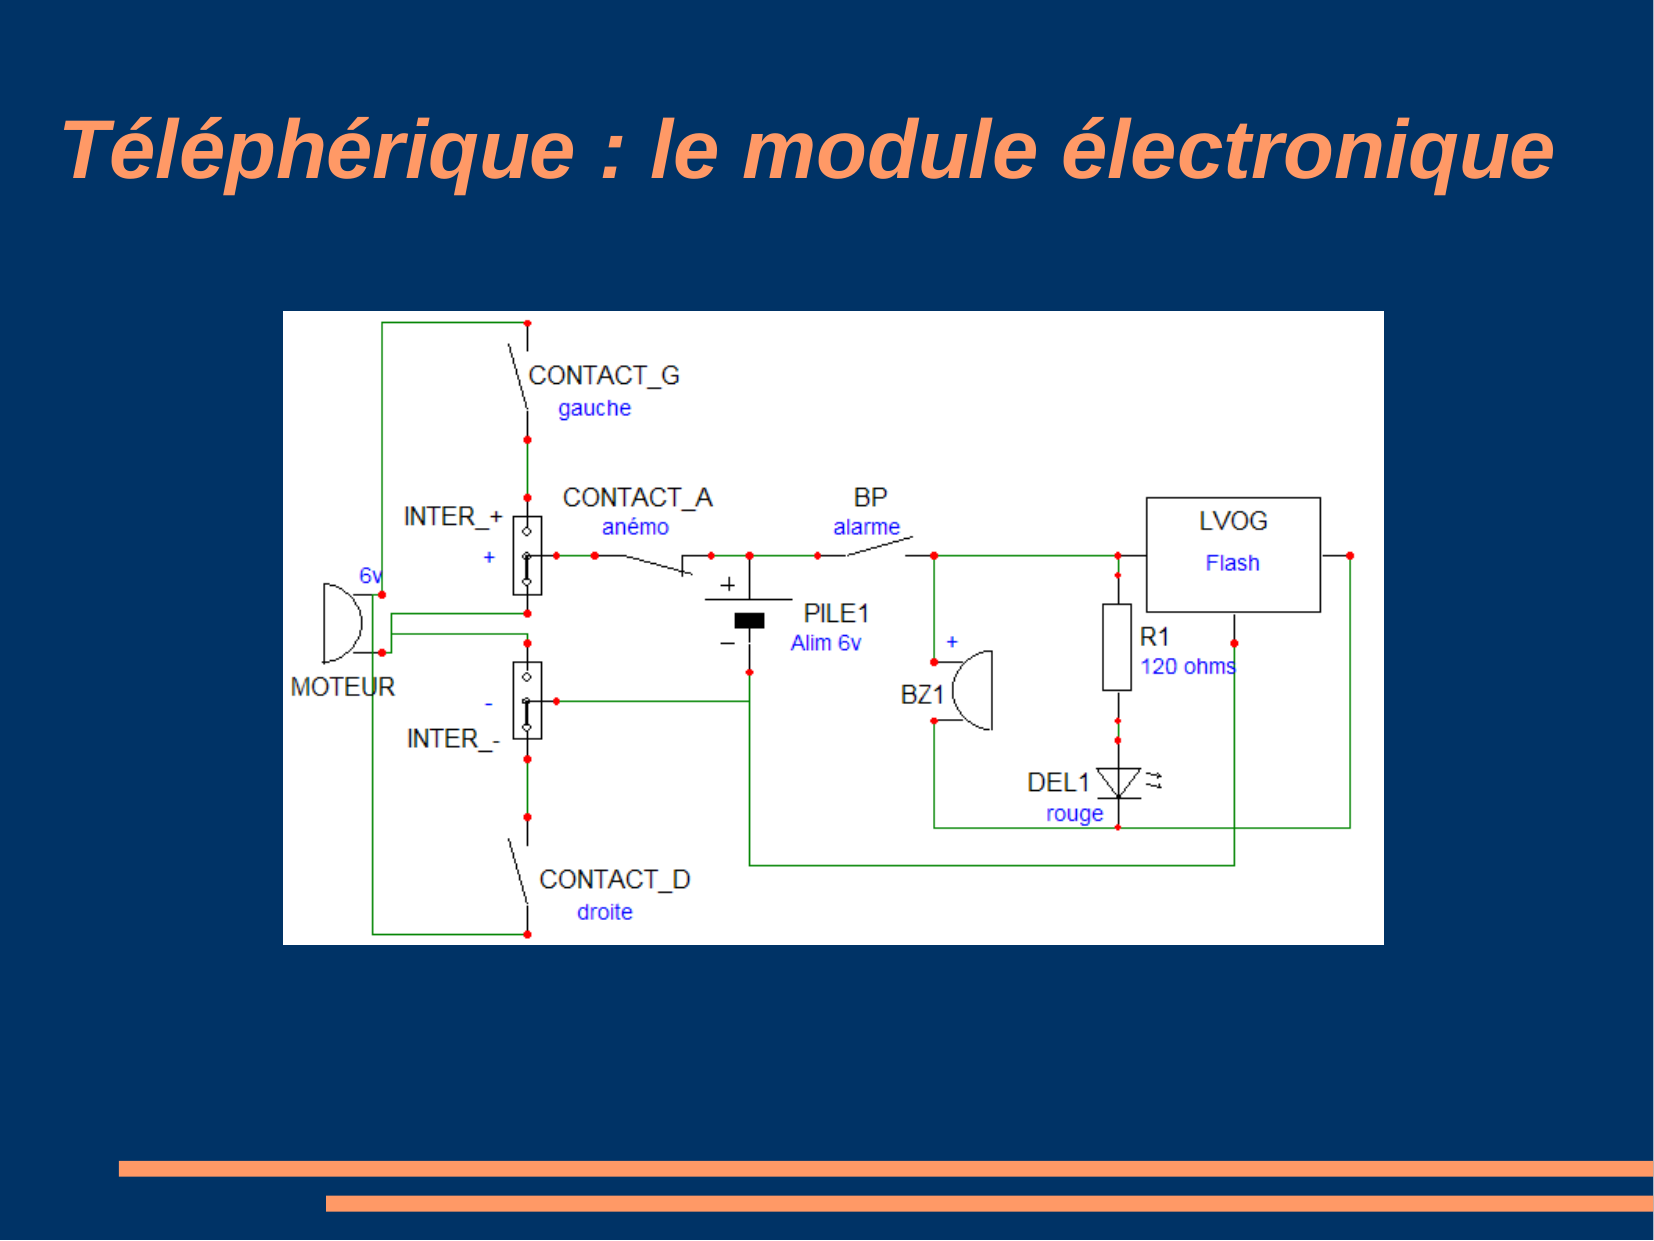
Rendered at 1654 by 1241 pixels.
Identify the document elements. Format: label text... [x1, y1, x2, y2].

picture [283, 311, 1384, 945]
title Téléphérique : le module électronique [59, 46, 1625, 254]
